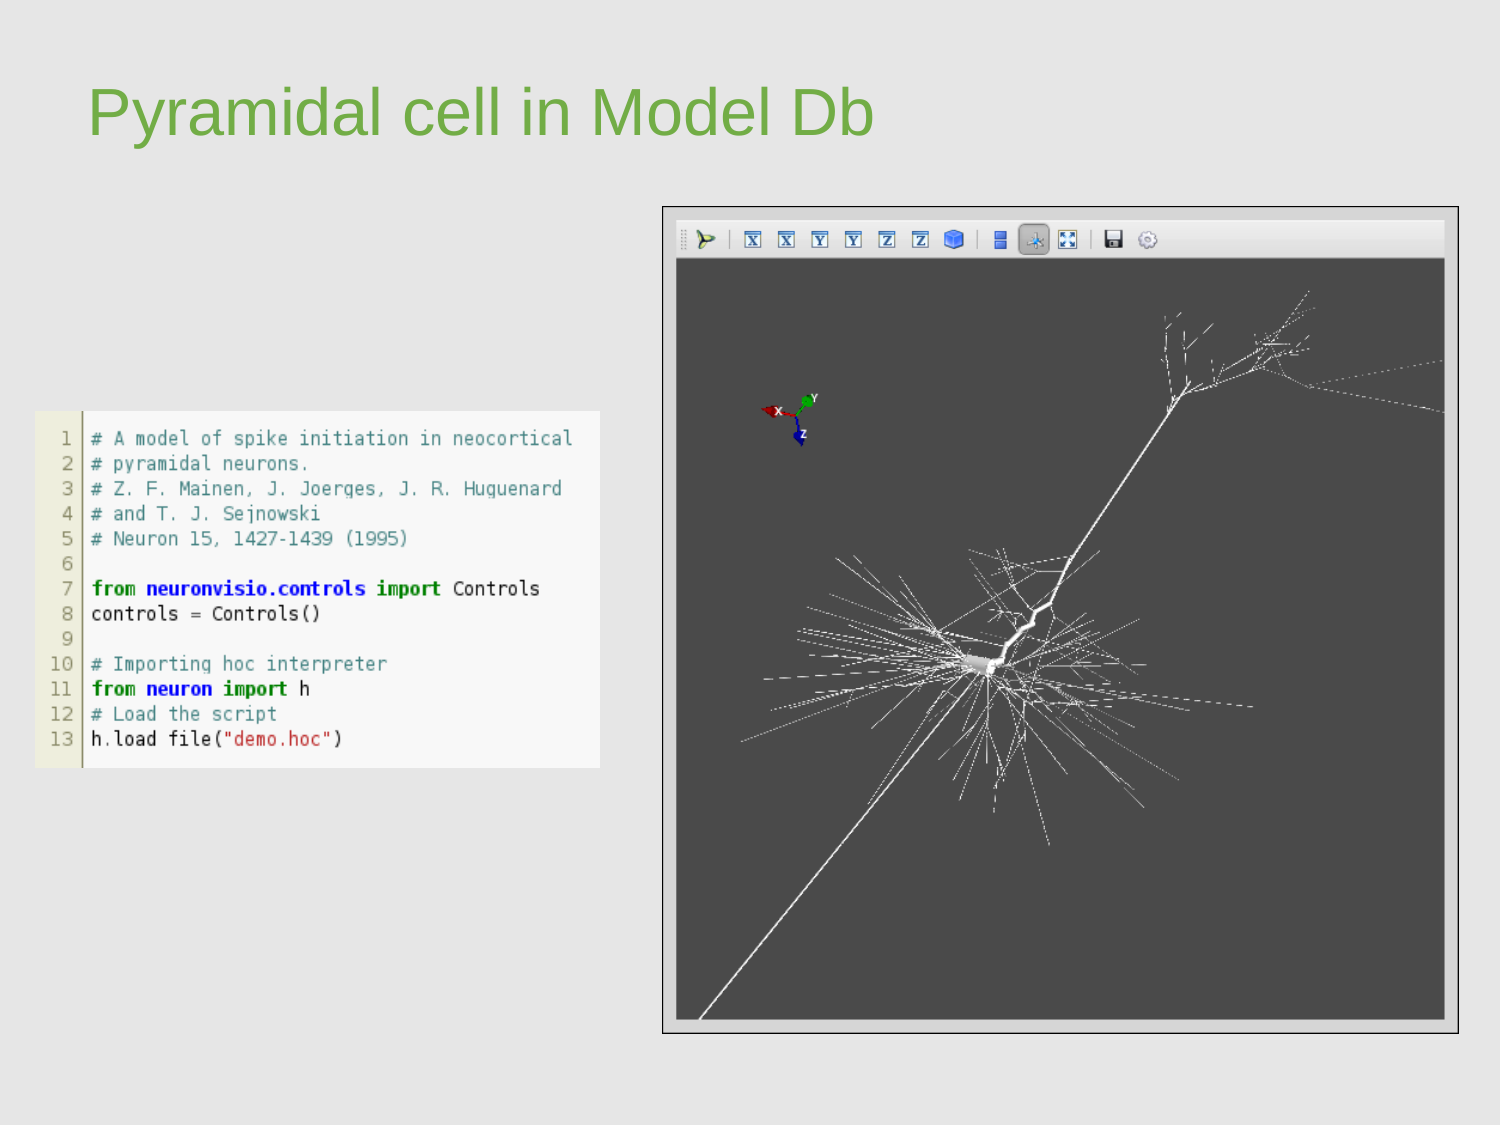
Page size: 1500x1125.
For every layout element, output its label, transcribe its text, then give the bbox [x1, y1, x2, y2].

title Pyramidal cell in Model Db [87, 57, 1426, 168]
picture [662, 206, 1459, 1034]
picture [35, 411, 600, 768]
